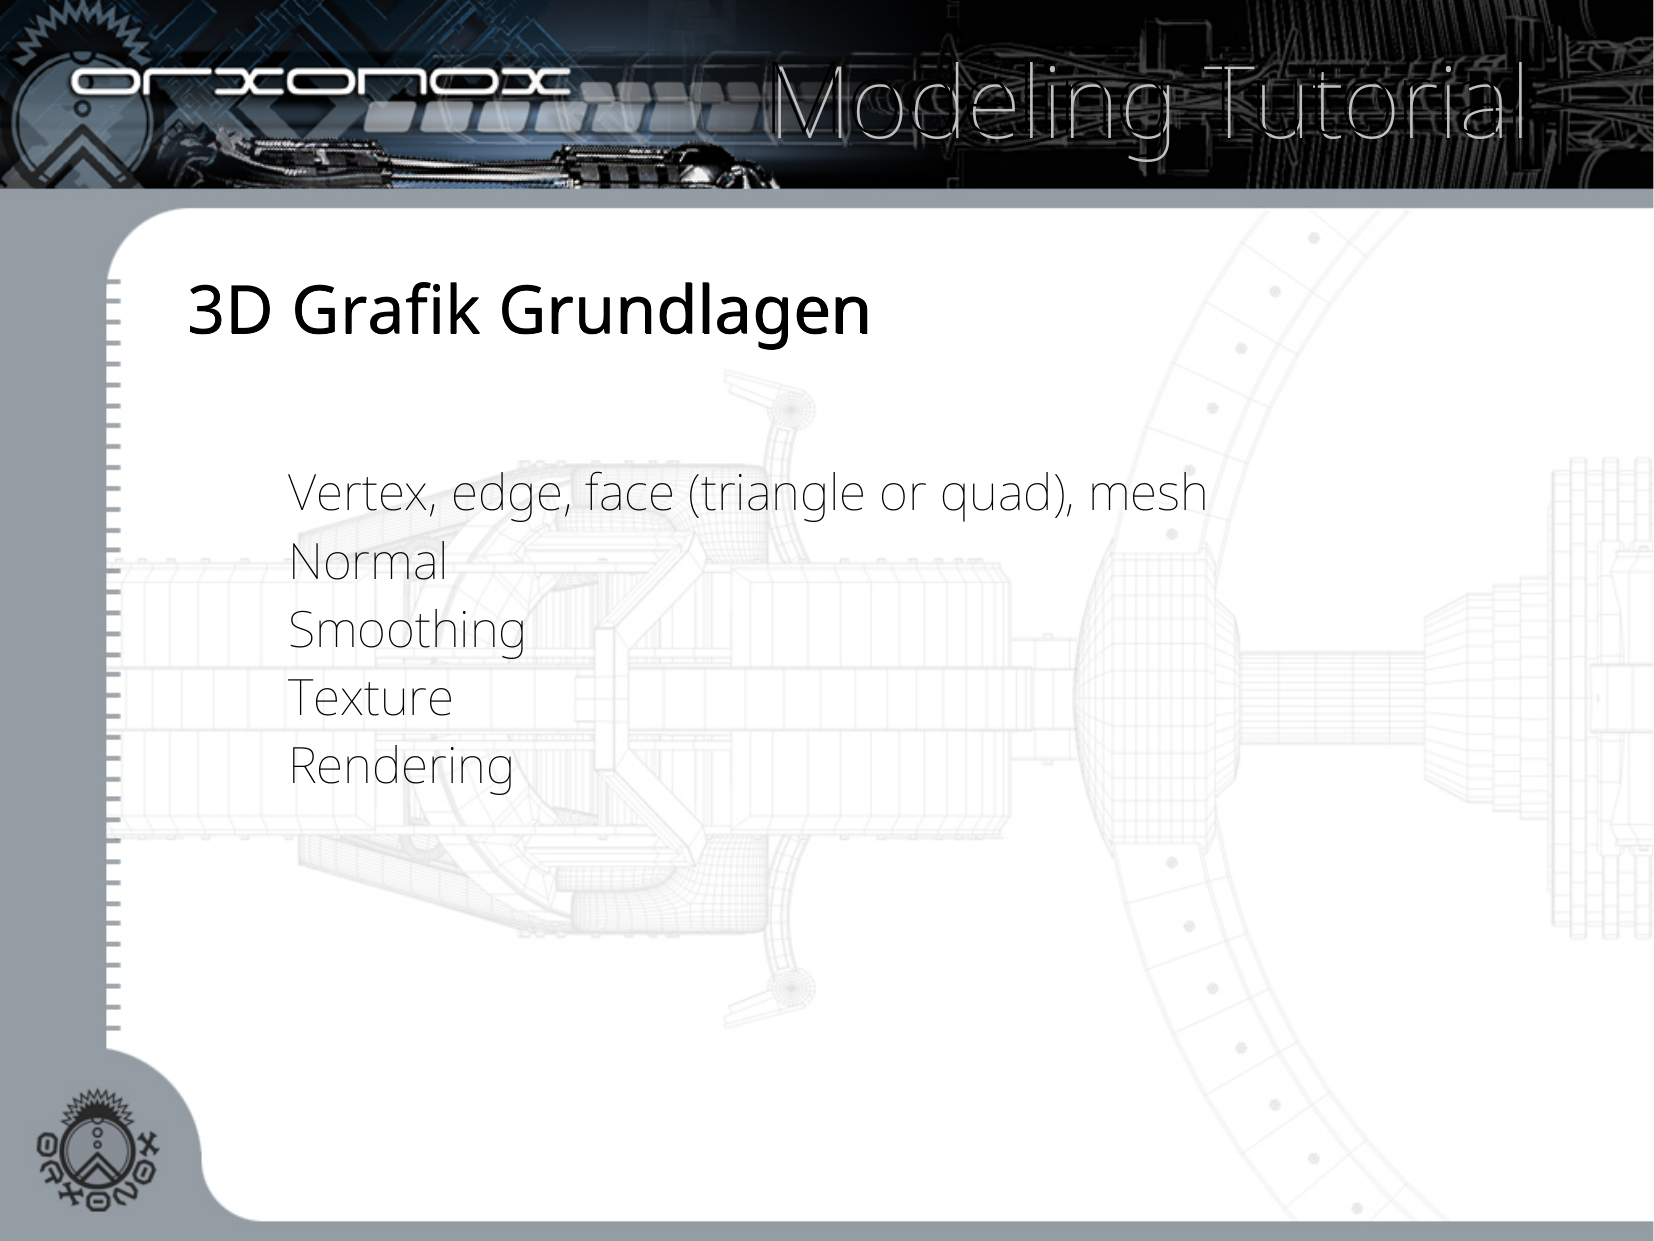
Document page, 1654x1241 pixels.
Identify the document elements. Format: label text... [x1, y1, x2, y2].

text_box 3D Grafik Grundlagen [187, 262, 1538, 341]
text_box Vertex, edge, face (triangle or quad), mesh Normal Smoothing Texture Rendering [225, 450, 1576, 756]
picture [0, 0, 1654, 1241]
text_box Modeling Tutorial [712, 18, 1630, 151]
